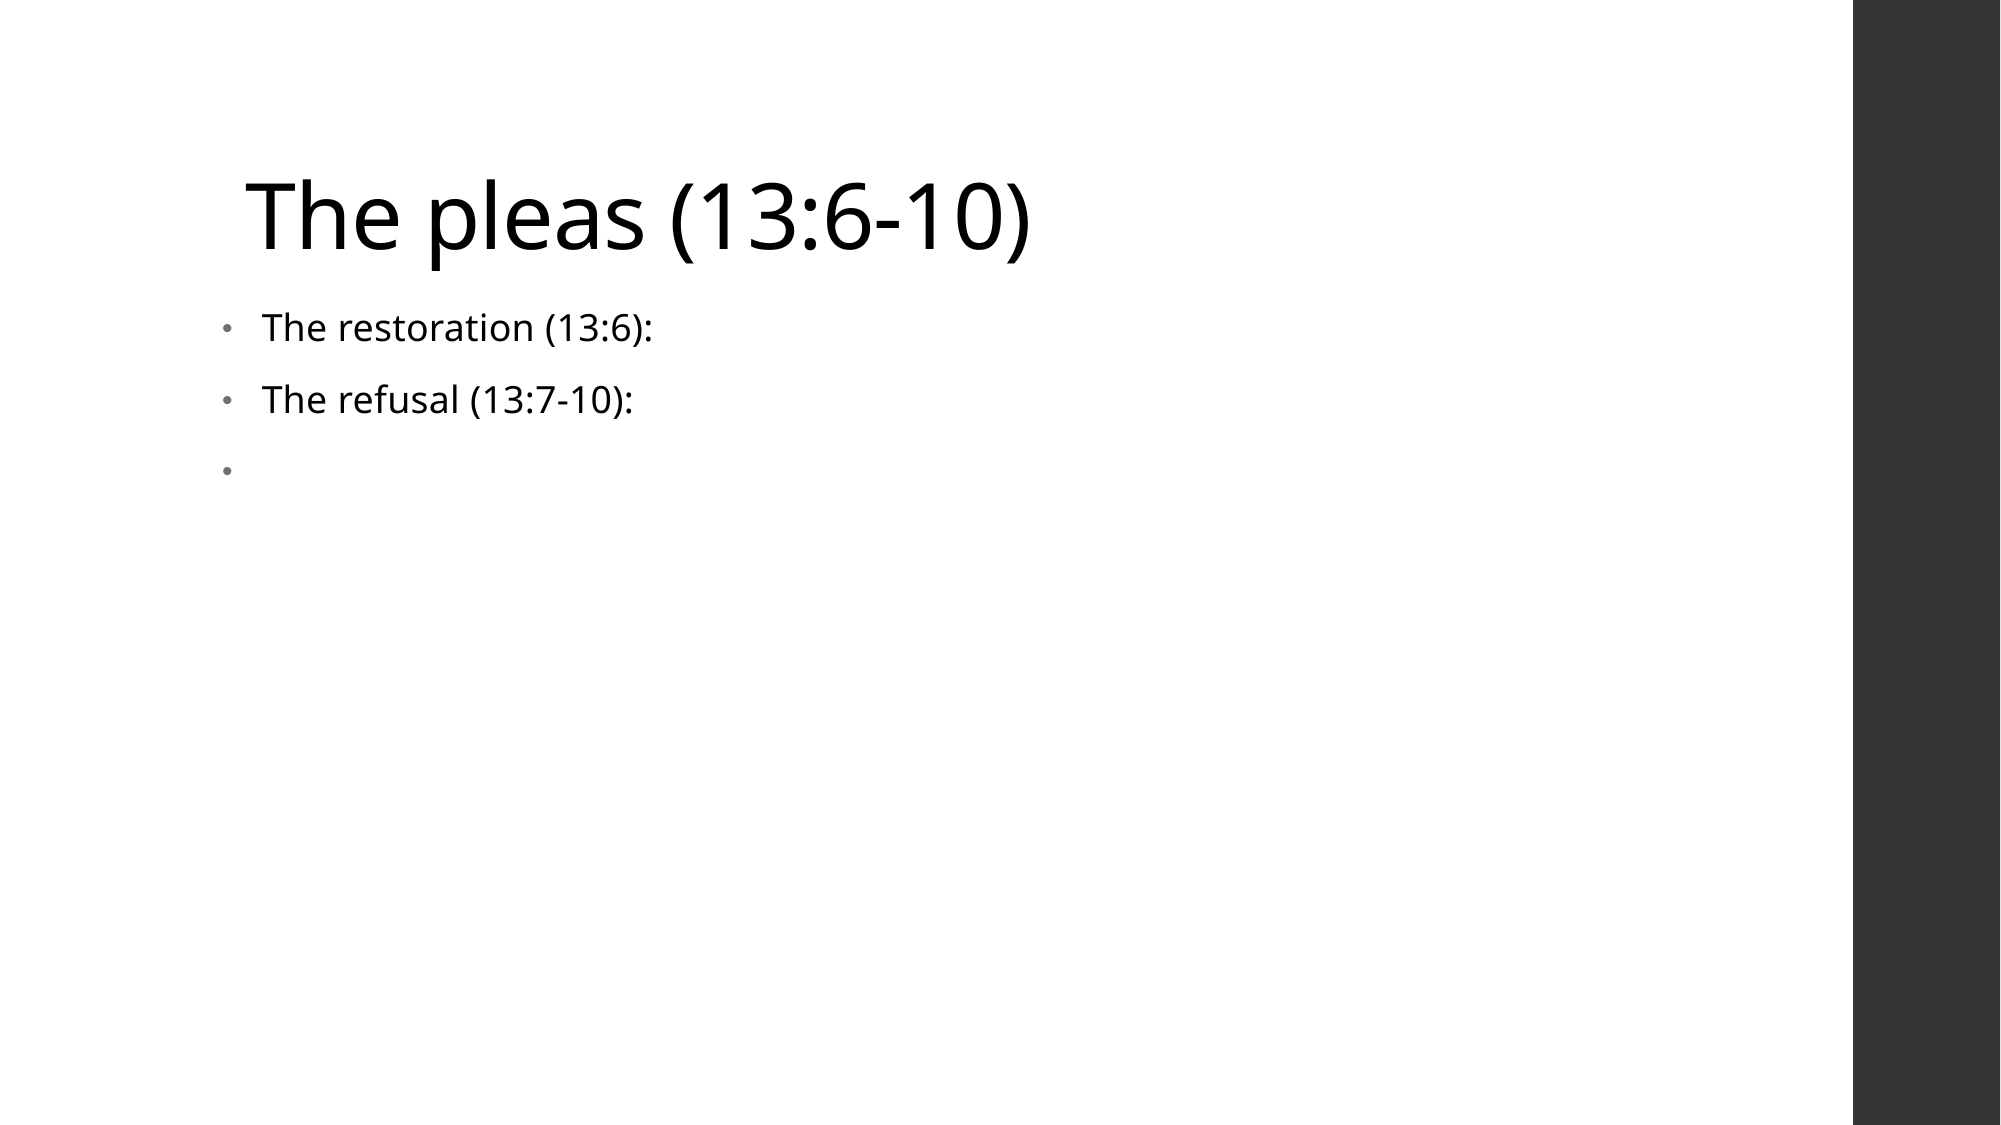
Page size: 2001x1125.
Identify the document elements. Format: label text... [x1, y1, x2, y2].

title The pleas (13:6-10) [206, 60, 1797, 278]
list The restoration (13:6): The refusal (13:7-10): [206, 299, 1617, 1014]
